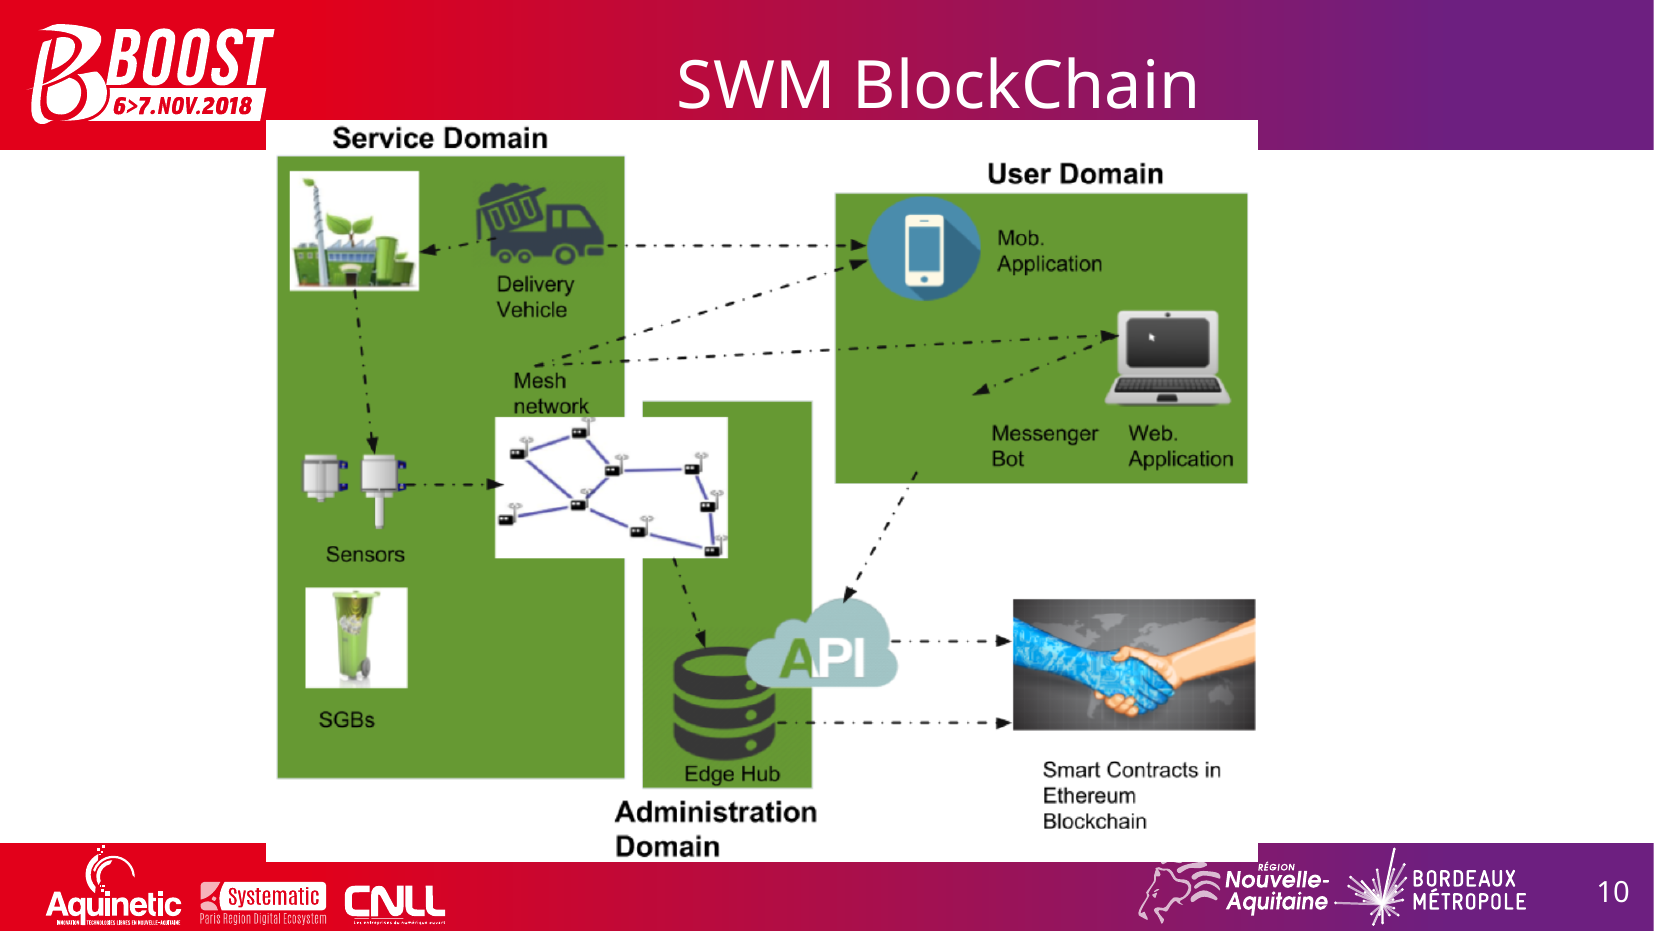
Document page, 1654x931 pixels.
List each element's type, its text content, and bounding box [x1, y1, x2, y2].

title SWM BlockChain [295, 35, 1583, 130]
picture [266, 120, 1258, 862]
